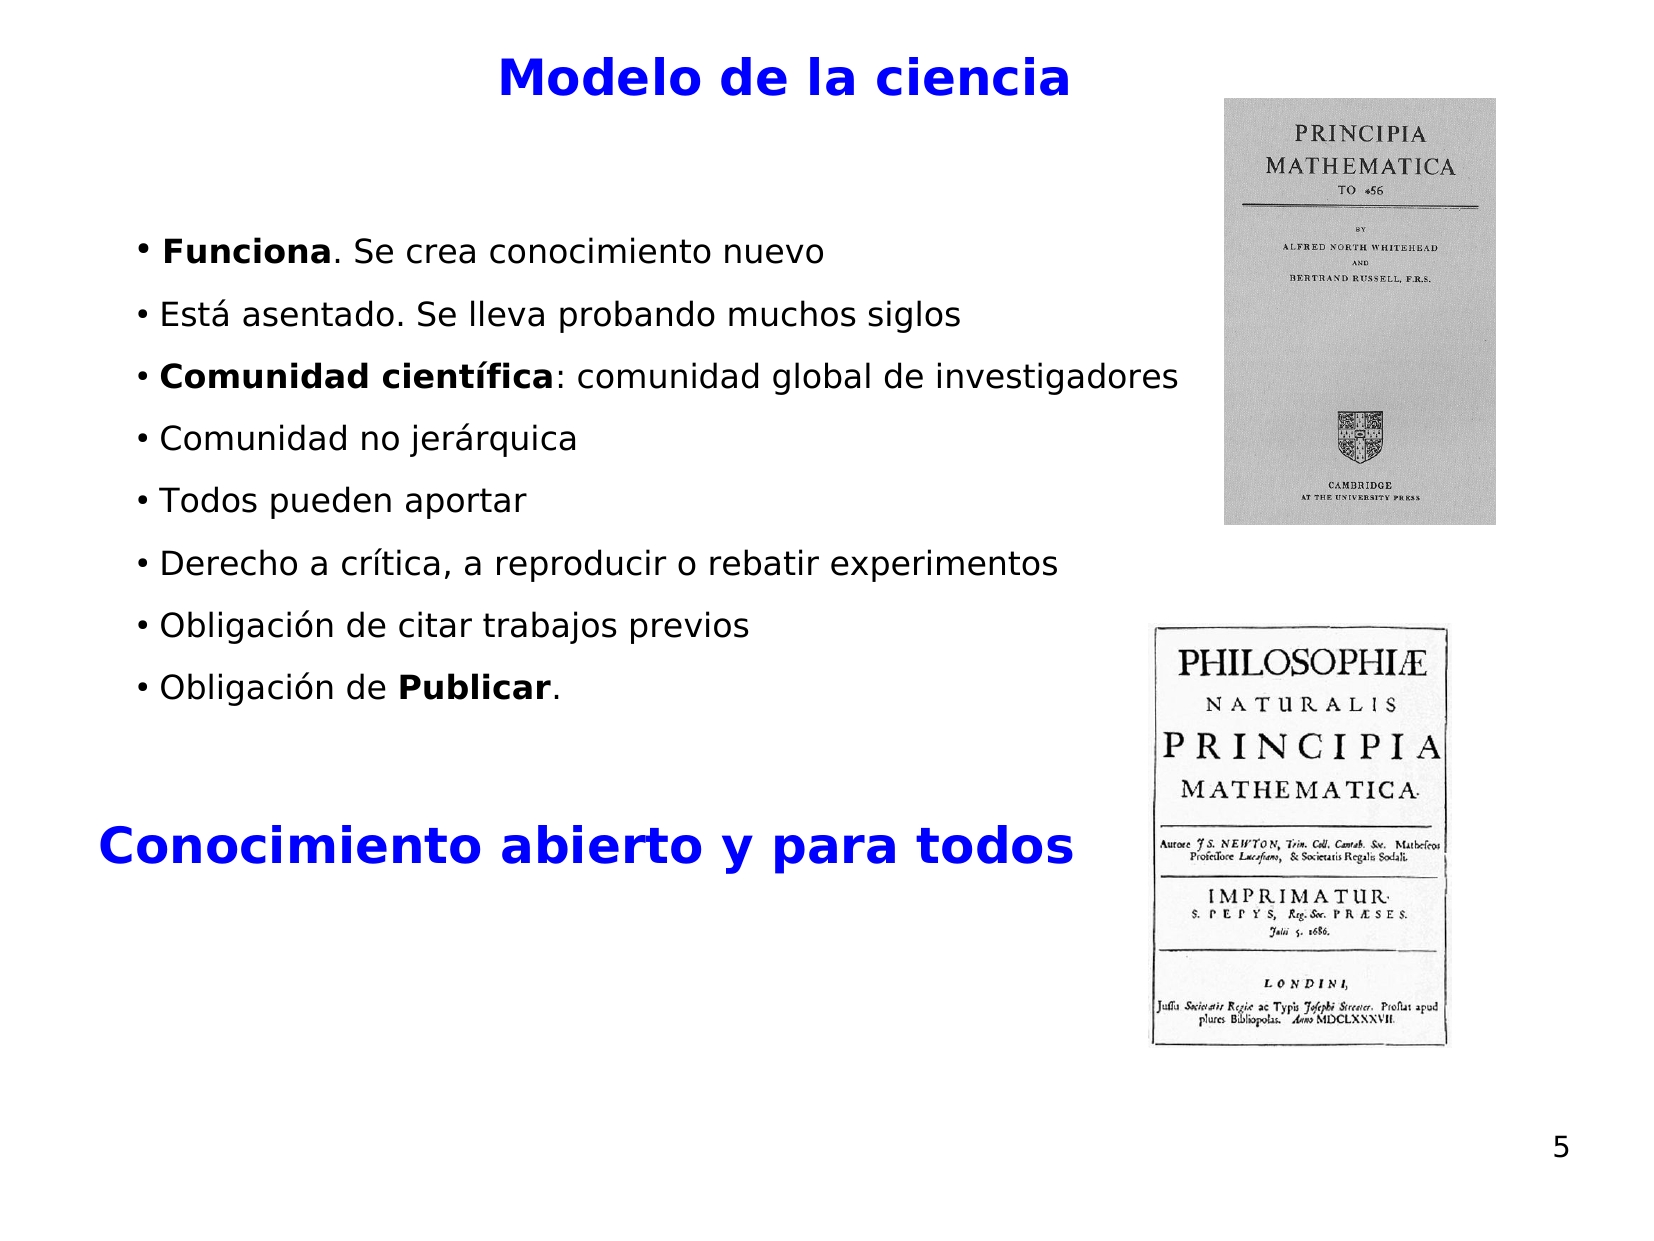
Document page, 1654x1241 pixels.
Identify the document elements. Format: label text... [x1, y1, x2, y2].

picture [1148, 623, 1452, 1048]
text_box Conocimiento abierto y para todos [83, 809, 1091, 883]
text_box Funciona. Se crea conocimiento nuevo Está asentado. Se lleva probando muchos siglos Comunidad científica: comunidad global de investigadores Comunidad no jerárquica Todos pueden aportar Derecho a crítica, a reproducir o rebatir experimentos Obligación de citar trabajos previos Obligación de Publicar. [122, 221, 1312, 715]
text_box Modelo de la ciencia [482, 41, 1088, 115]
picture [1224, 98, 1496, 525]
